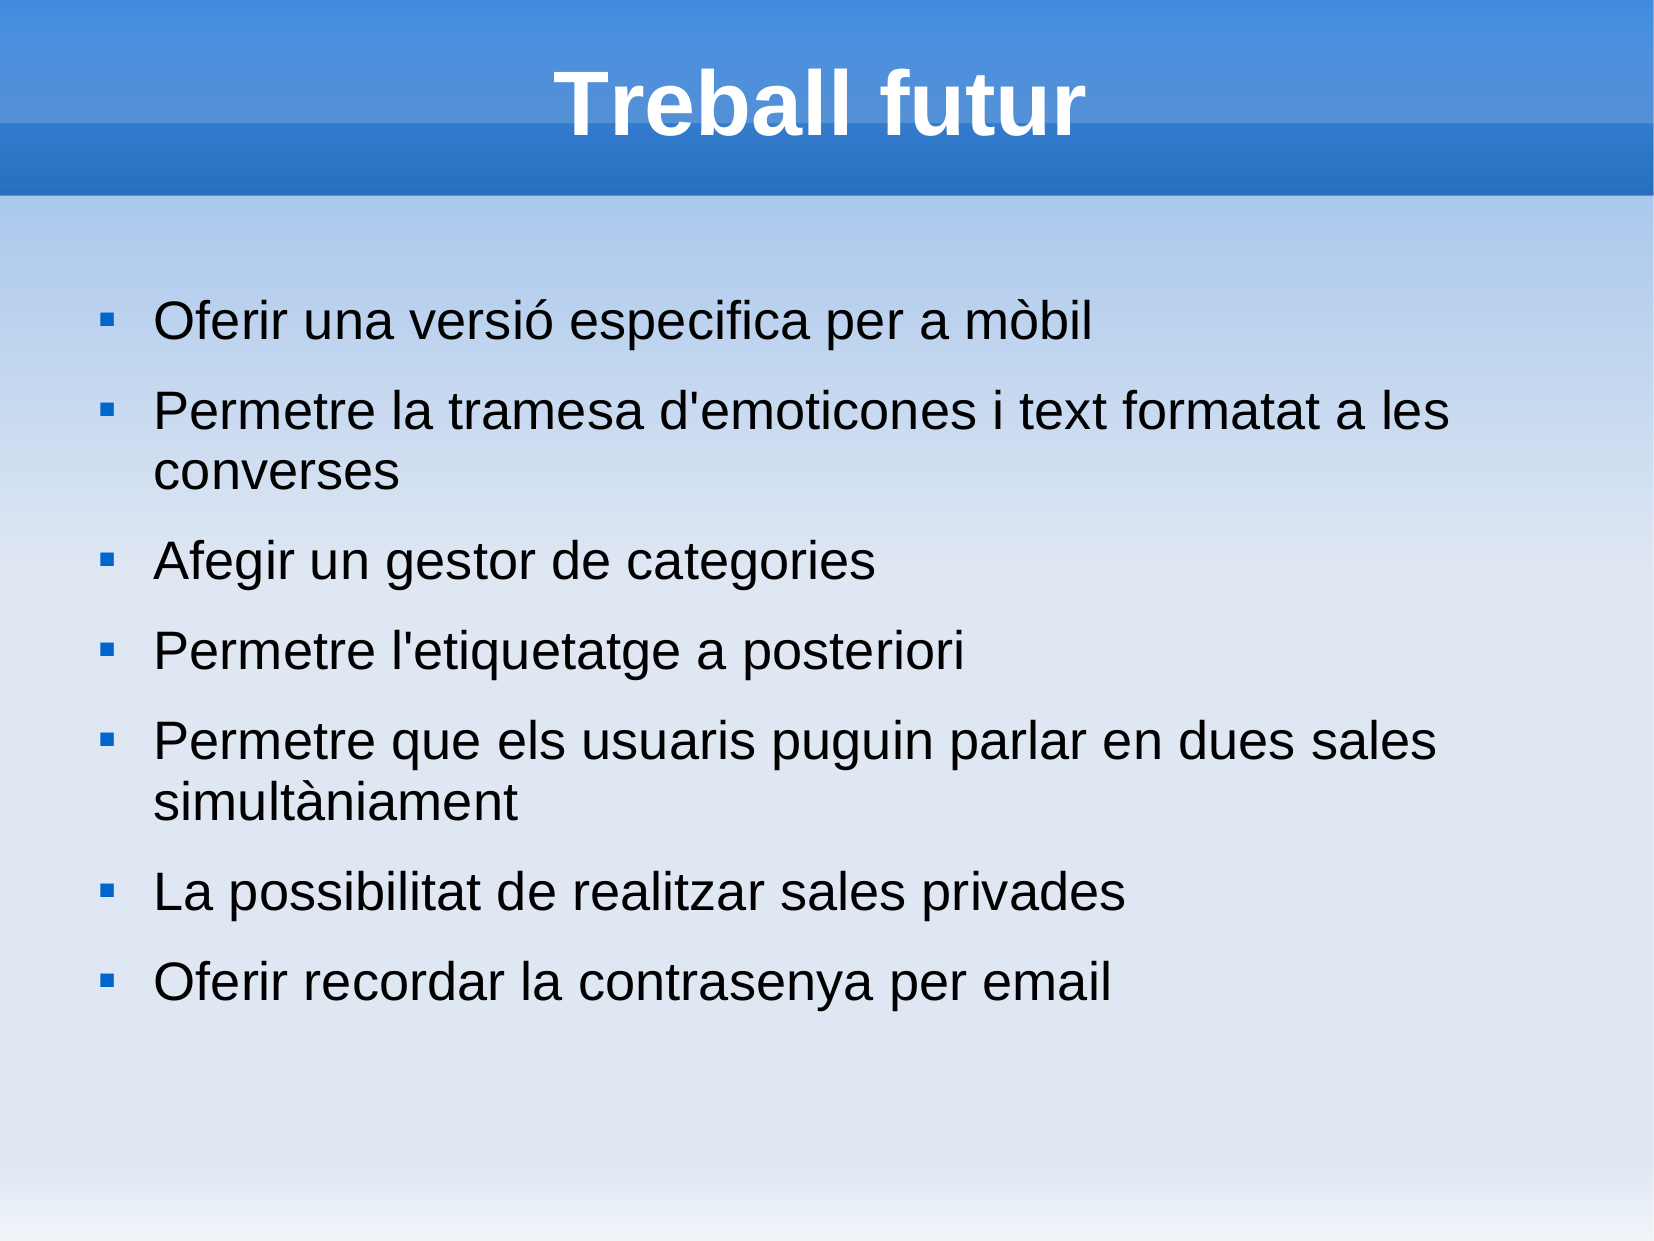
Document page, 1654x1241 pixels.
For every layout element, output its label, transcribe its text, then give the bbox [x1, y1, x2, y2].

list Oferir una versió especifica per a mòbil Permetre la tramesa d'emoticones i text formatat a les converses Afegir un gestor de categories Permetre l'etiquetatge a posteriori Permetre que els usuaris puguin parlar en dues sales simultàniament La possibilitat de realitzar sales privades Oferir recordar la contrasenya per email [82, 290, 1571, 1109]
title Treball futur [76, 0, 1565, 208]
picture [0, 0, 1654, 1241]
